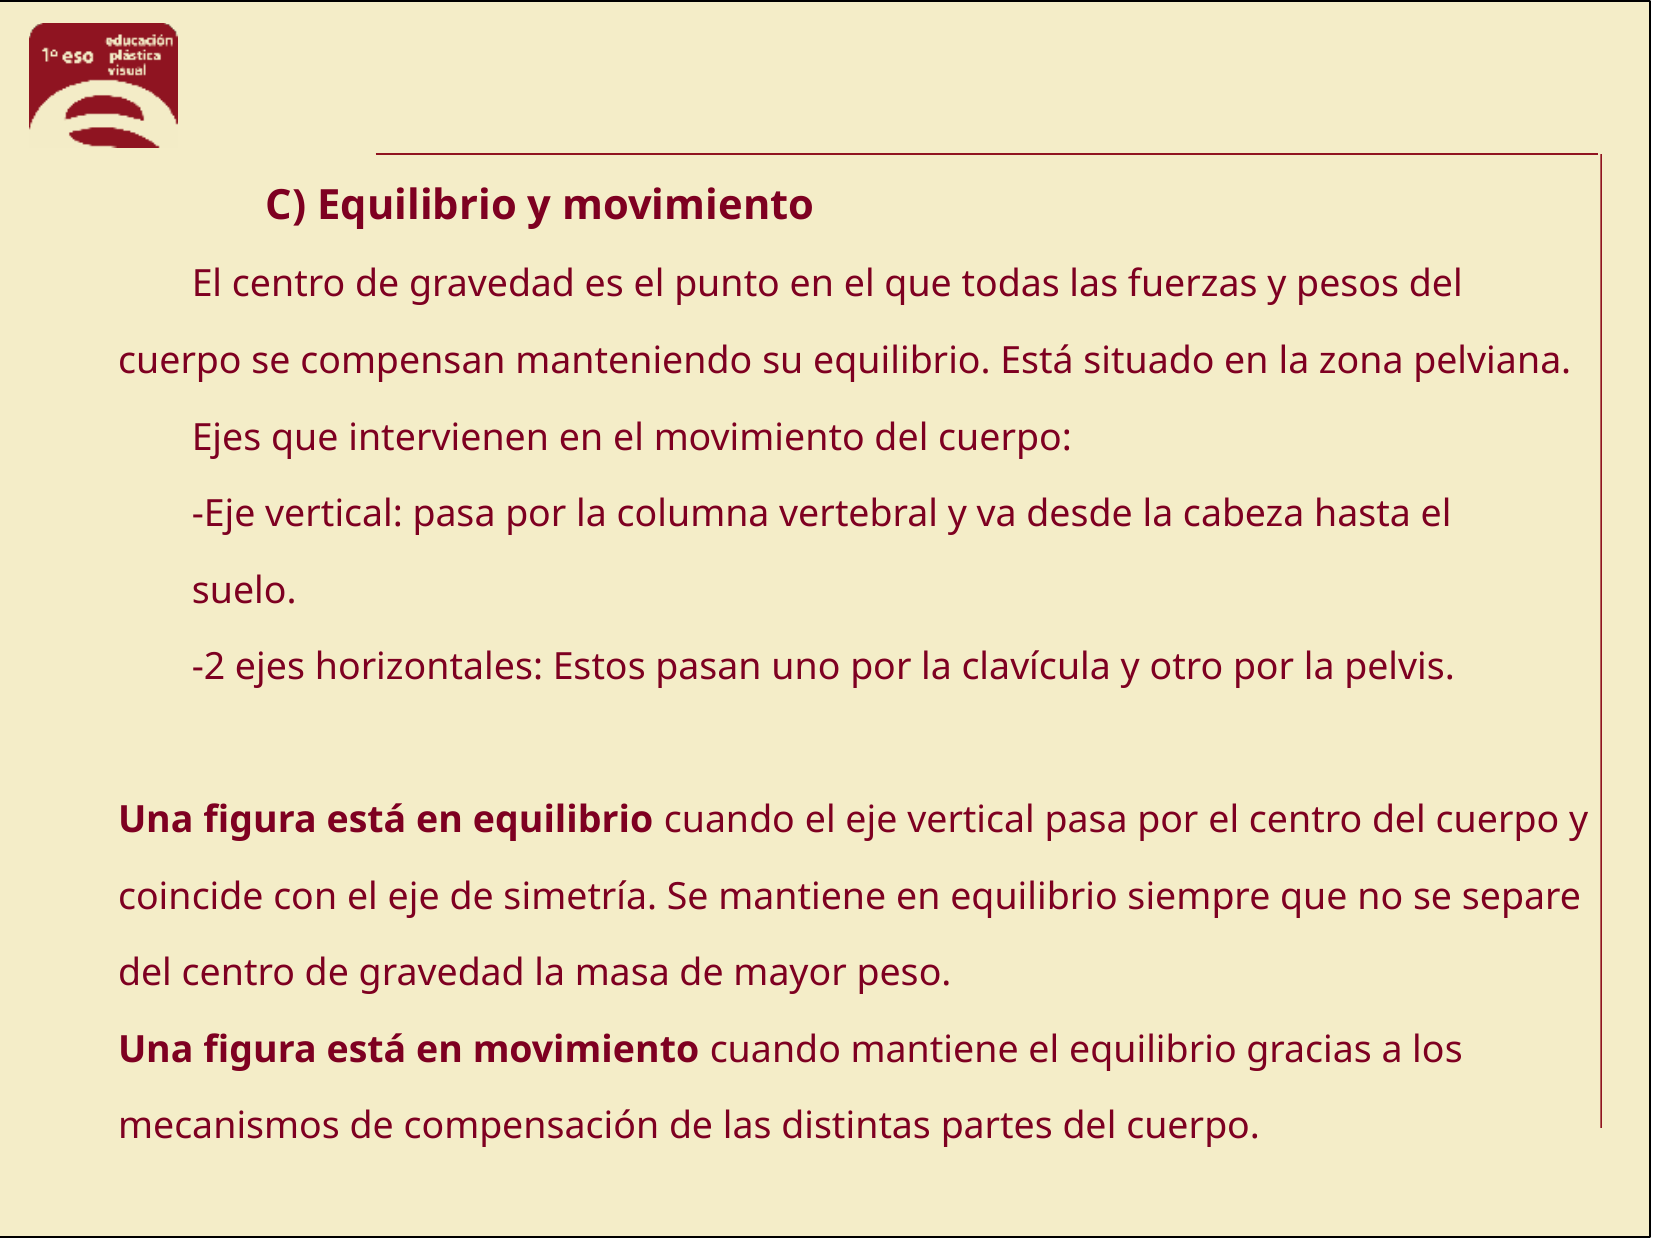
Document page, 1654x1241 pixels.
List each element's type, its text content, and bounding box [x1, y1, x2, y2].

text_box C) Equilibrio y movimiento El centro de gravedad es el punto en el que todas las fuerzas y pesos del cuerpo se compensan manteniendo su equilibrio. Está situado en la zona pelviana. Ejes que intervienen en el movimiento del cuerpo: -Eje vertical: pasa por la columna vertebral y va desde la cabeza hasta el suelo. -2 ejes horizontales: Estos pasan uno por la clavícula y otro por la pelvis. Una figura está en equilibrio cuando el eje vertical pasa por el centro del cuerpo y coincide con el eje de simetría. Se mantiene en equilibrio siempre que no se separe del centro de gravedad la masa de mayor peso. Una figura está en movimiento cuando mantiene el equilibrio gracias a los mecanismos de compensación de las distintas partes del cuerpo. [118, 185, 1595, 1187]
picture [0, 0, 1654, 1241]
